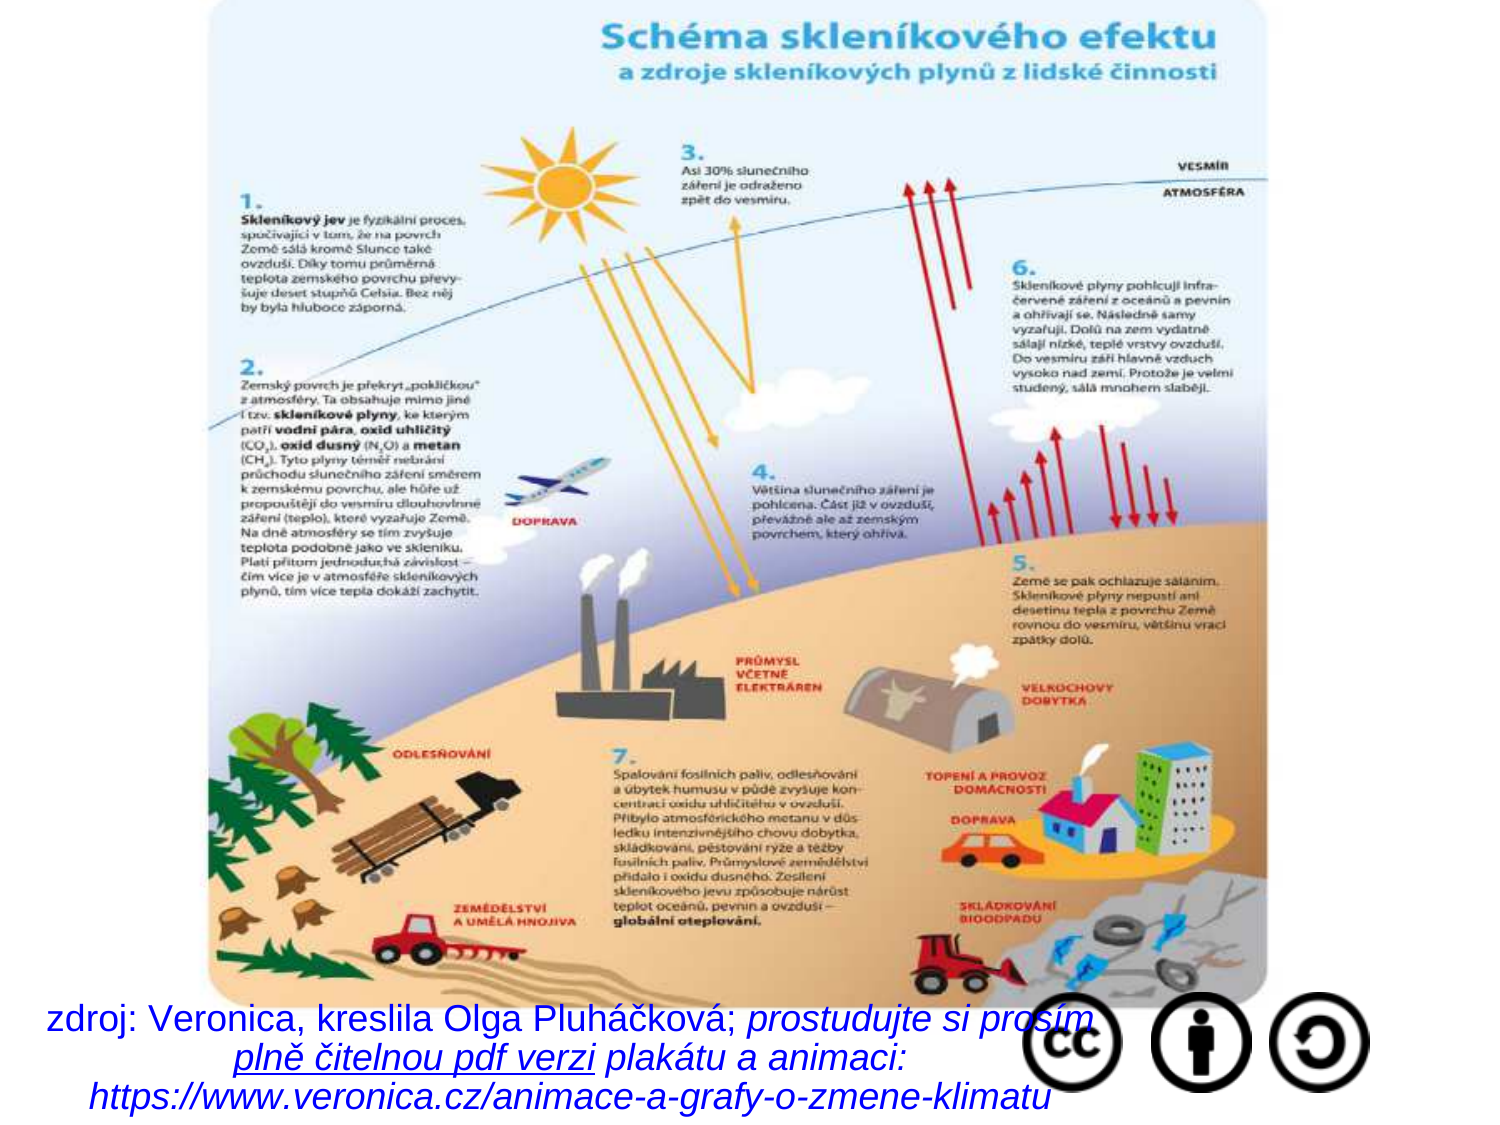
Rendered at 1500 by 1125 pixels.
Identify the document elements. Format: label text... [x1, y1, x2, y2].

picture [147, 0, 1370, 1093]
text_box zdroj: Veronica, kreslila Olga Pluháčková; prostudujte si prosím plně čitelnou pdf verzi plakátu a animaci: https://www.veronica.cz/animace-a-grafy-o-zmene-klimatu [29, 995, 1123, 1123]
